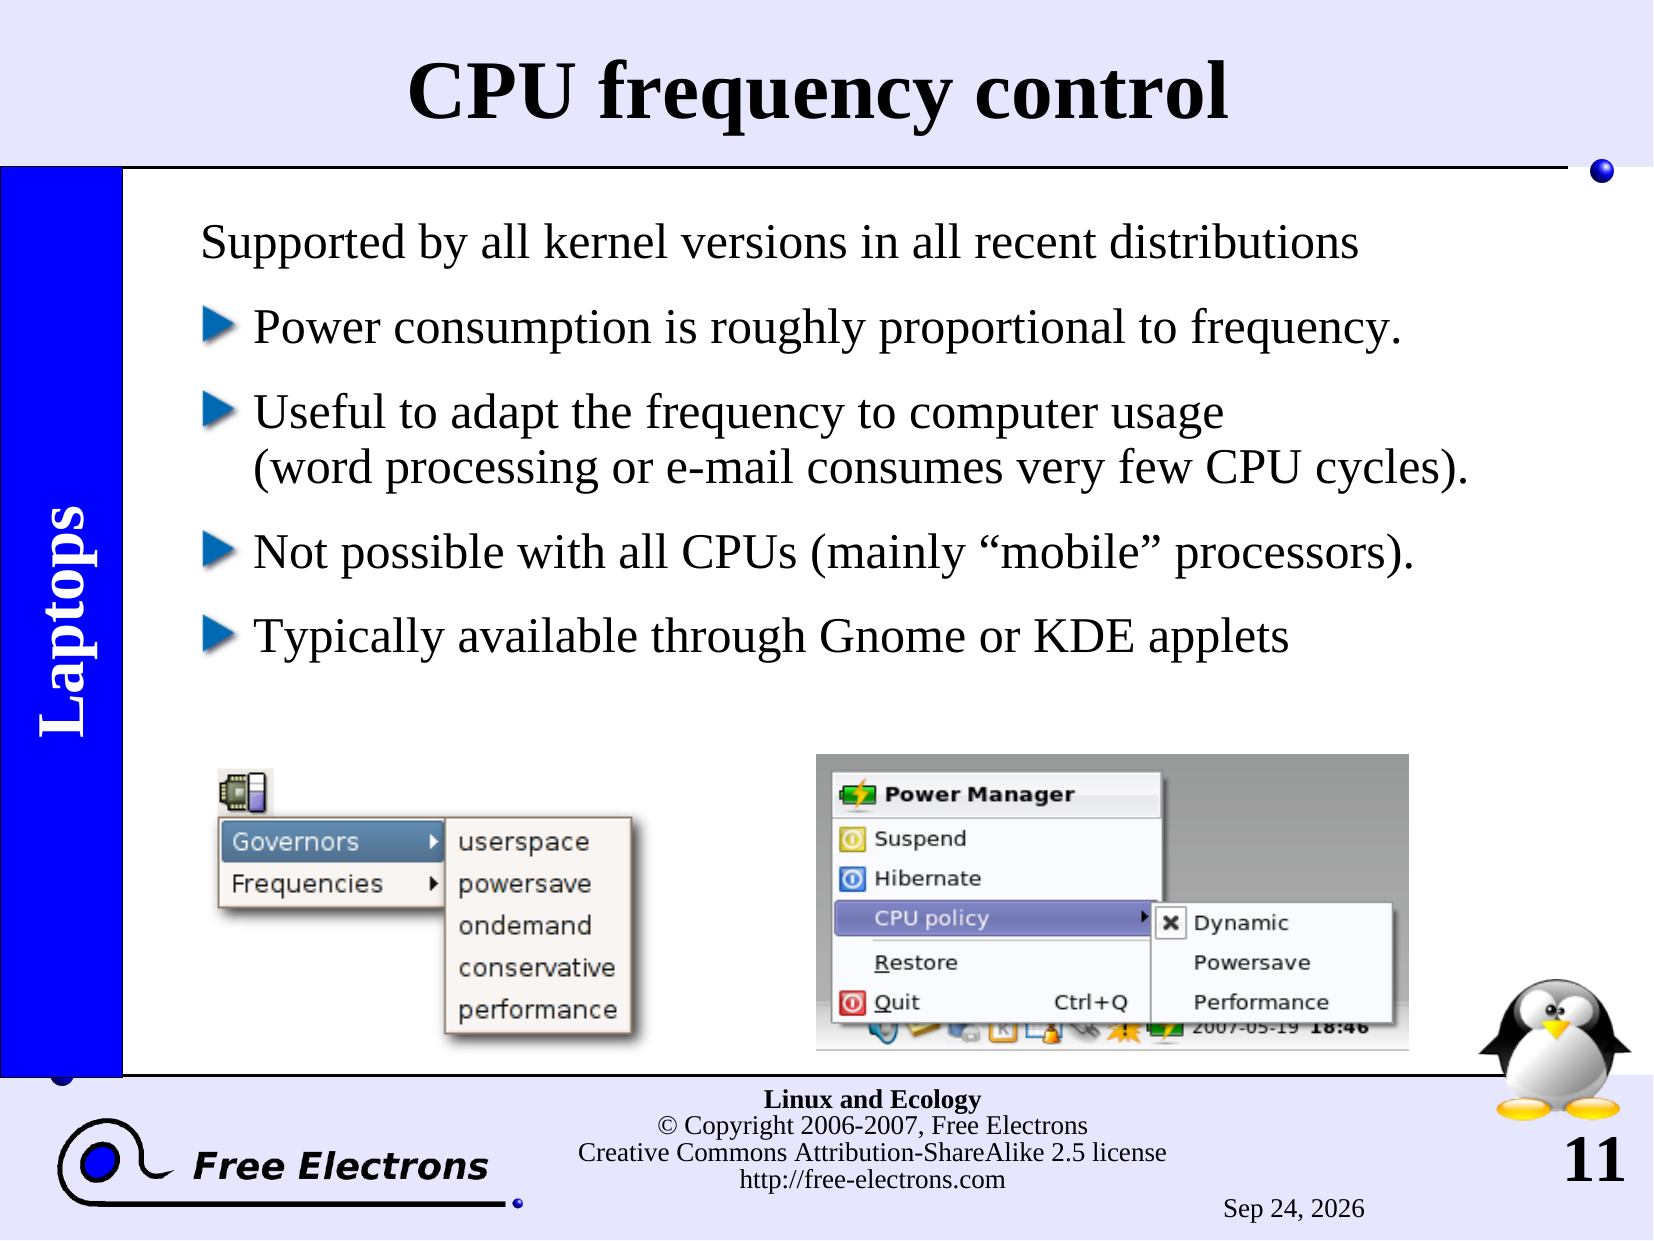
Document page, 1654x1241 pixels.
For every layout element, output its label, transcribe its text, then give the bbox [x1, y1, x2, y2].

picture [50, 1107, 527, 1216]
title CPU frequency control [33, 29, 1604, 153]
picture [816, 754, 1409, 1051]
picture [166, 761, 695, 1074]
text_box Laptops [0, 166, 123, 1078]
list Supported by all kernel versions in all recent distributions Power consumption is roughly proportional to frequency. Useful to adapt the frequency to computer usage (word processing or e-mail consumes very few CPU cycles). Not possible with all CPUs (mainly “mobile” processors). Typically available through Gnome or KDE applets [182, 213, 1594, 1064]
picture [1476, 979, 1634, 1121]
